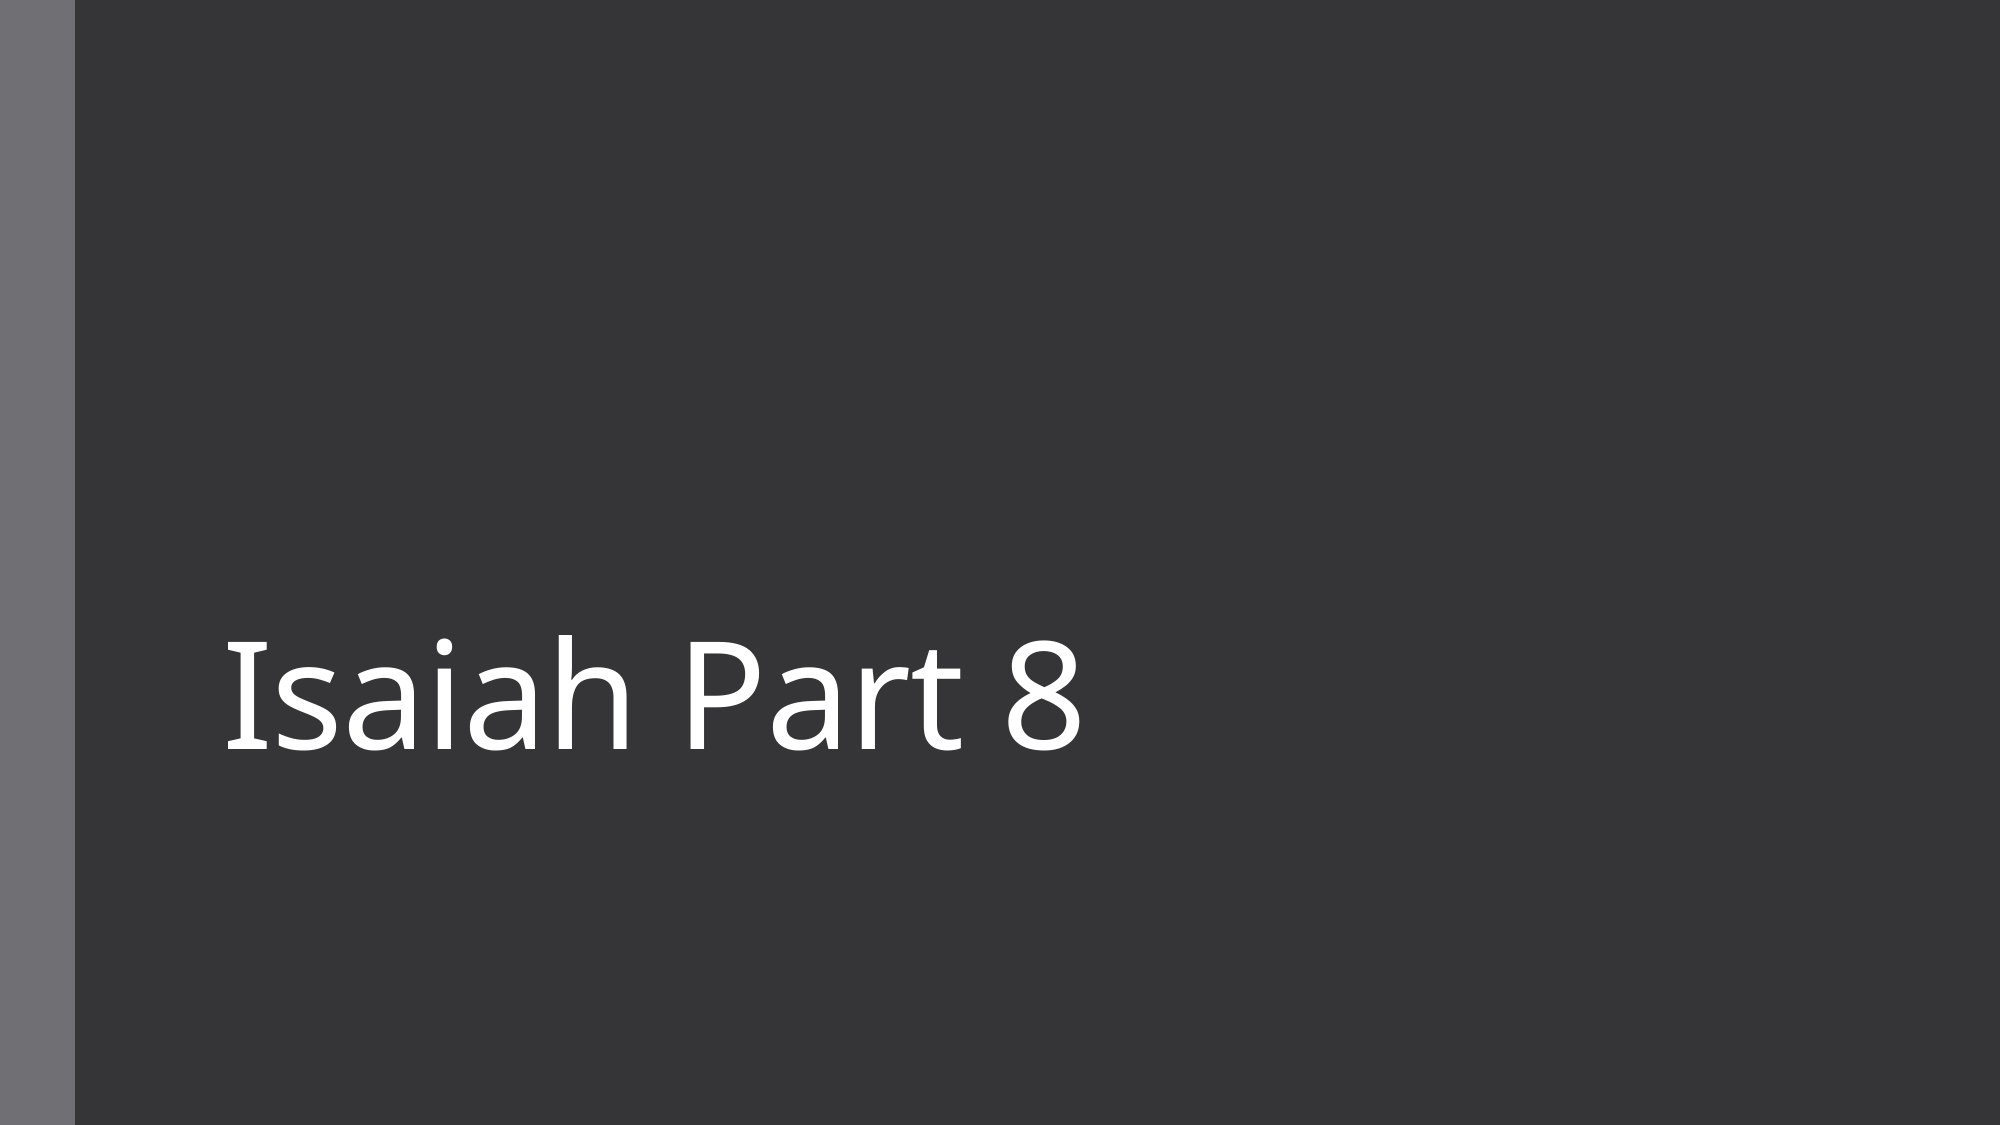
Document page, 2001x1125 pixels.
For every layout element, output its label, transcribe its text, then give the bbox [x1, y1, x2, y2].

title Isaiah Part 8 [206, 124, 1752, 788]
